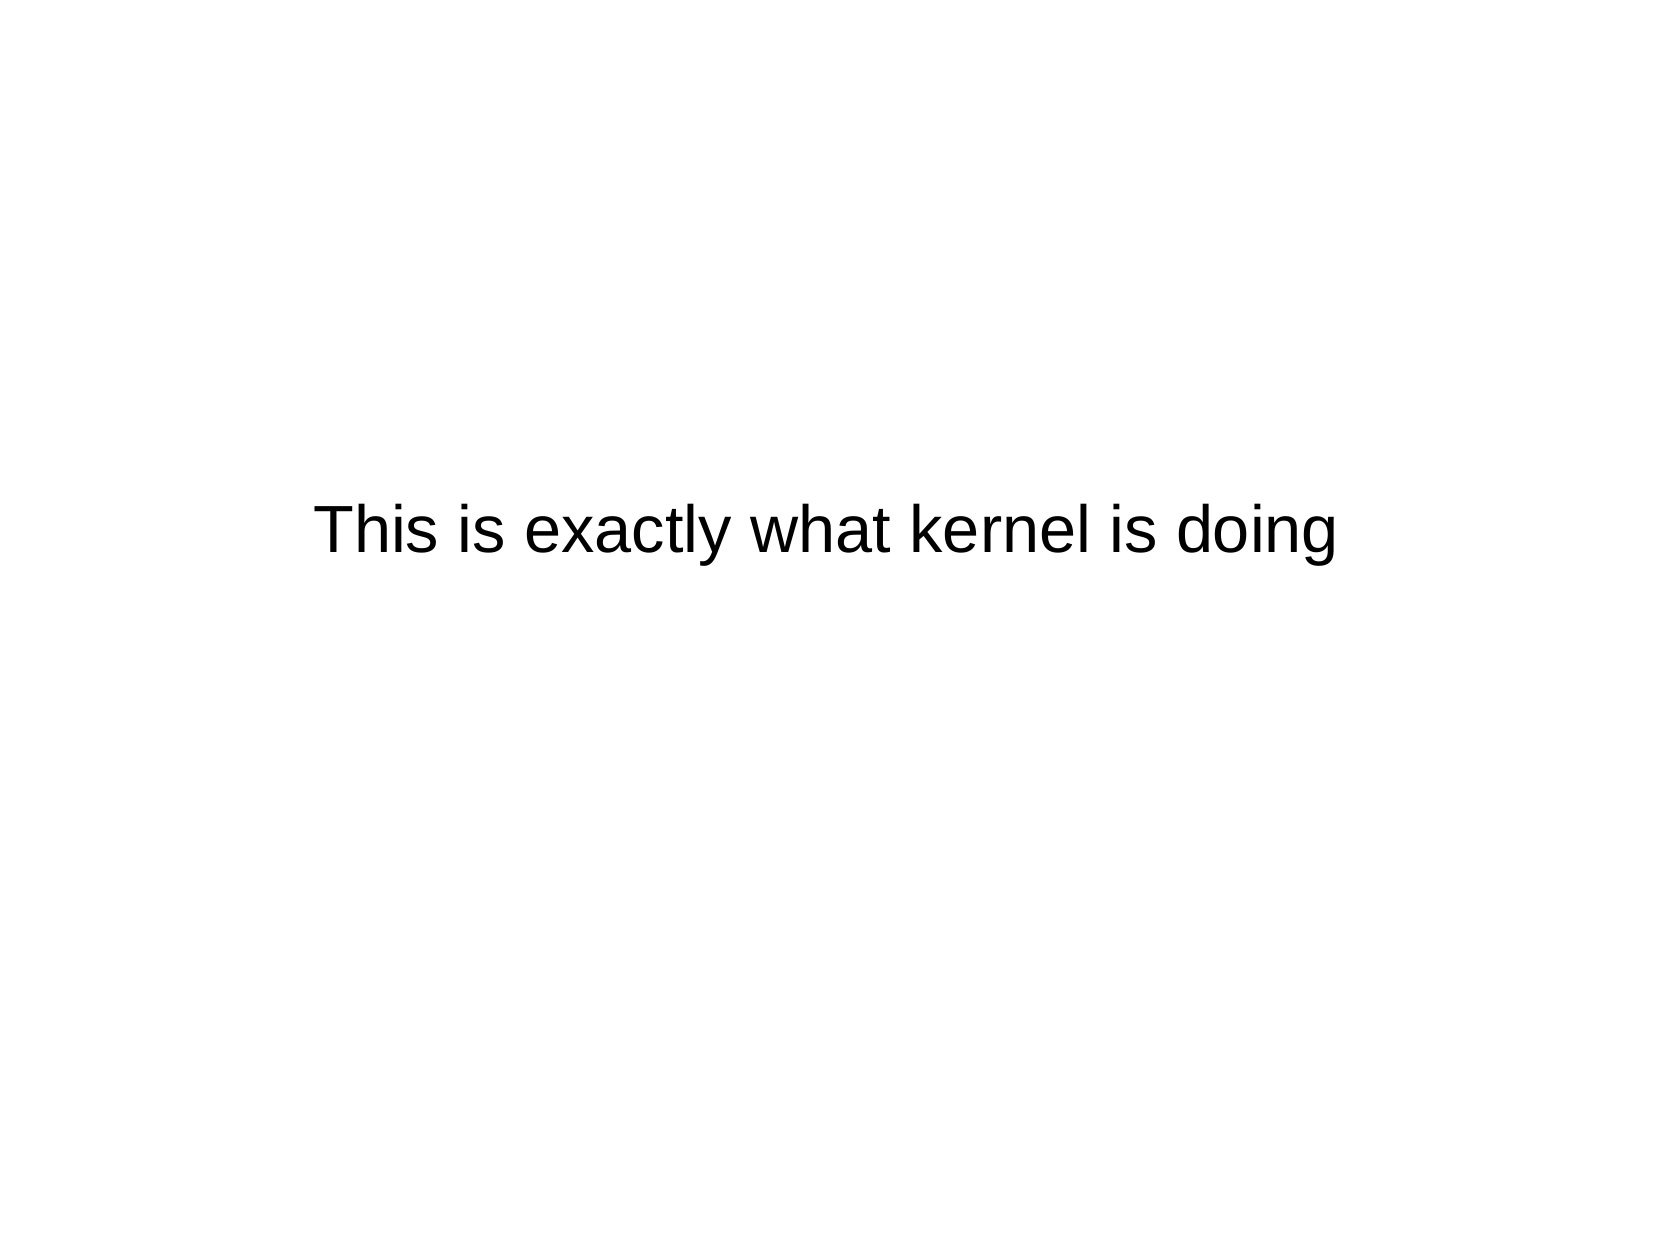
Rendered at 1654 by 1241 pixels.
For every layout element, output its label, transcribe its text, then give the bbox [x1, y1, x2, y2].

subtitle This is exactly what kernel is doing [82, 49, 1571, 1010]
